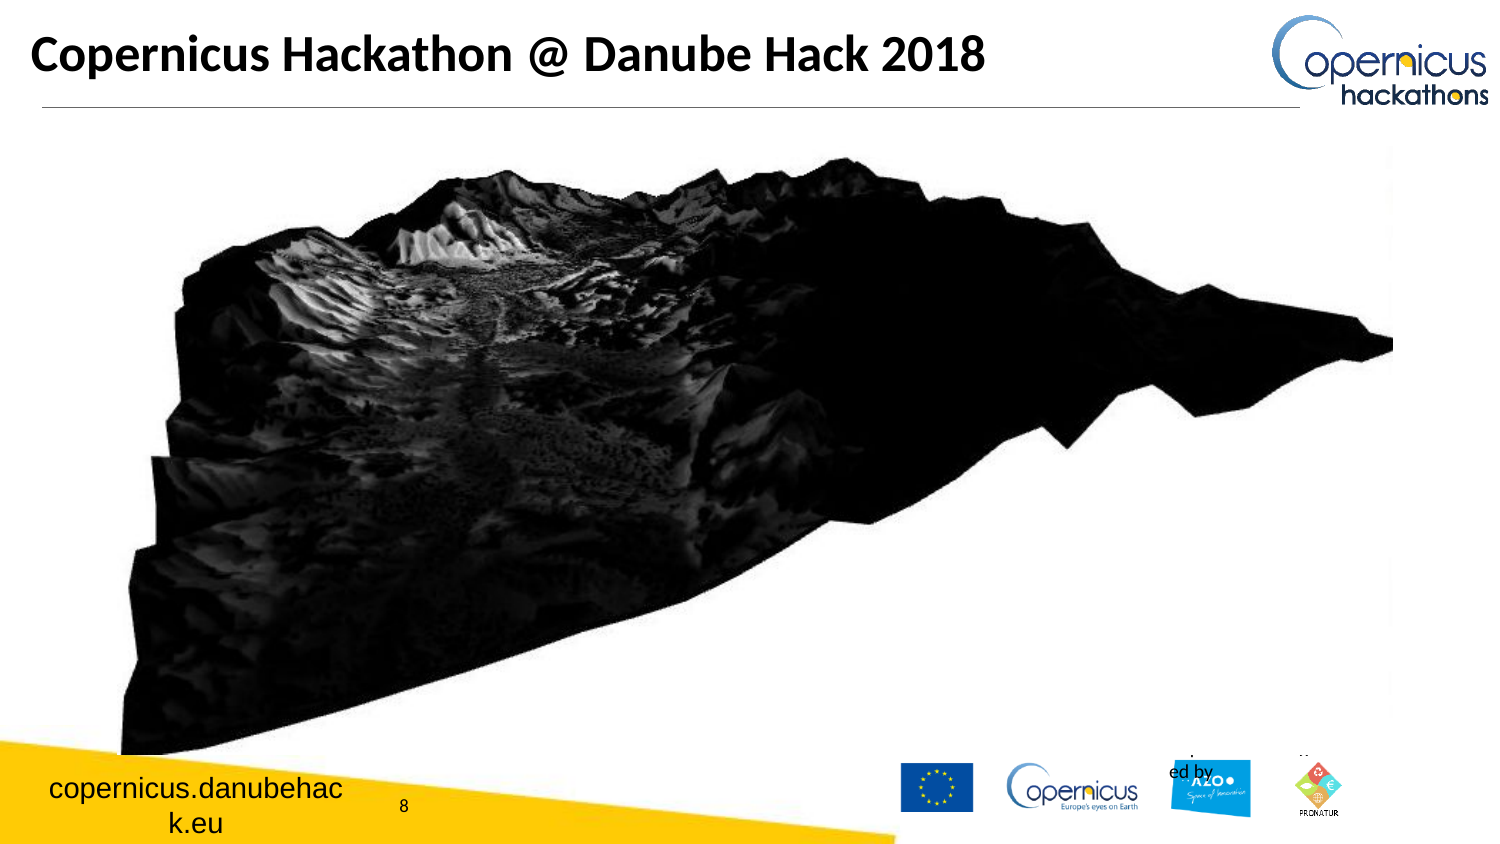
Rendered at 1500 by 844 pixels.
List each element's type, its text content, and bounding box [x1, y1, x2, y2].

picture [1280, 756, 1356, 821]
picture [1272, 15, 1489, 105]
slide_number <number> [384, 782, 722, 827]
title Copernicus Hackathon @ Danube Hack 2018 [15, 23, 1288, 86]
footer copernicus.danubehack.eu [28, 782, 365, 827]
picture [0, 146, 1393, 844]
